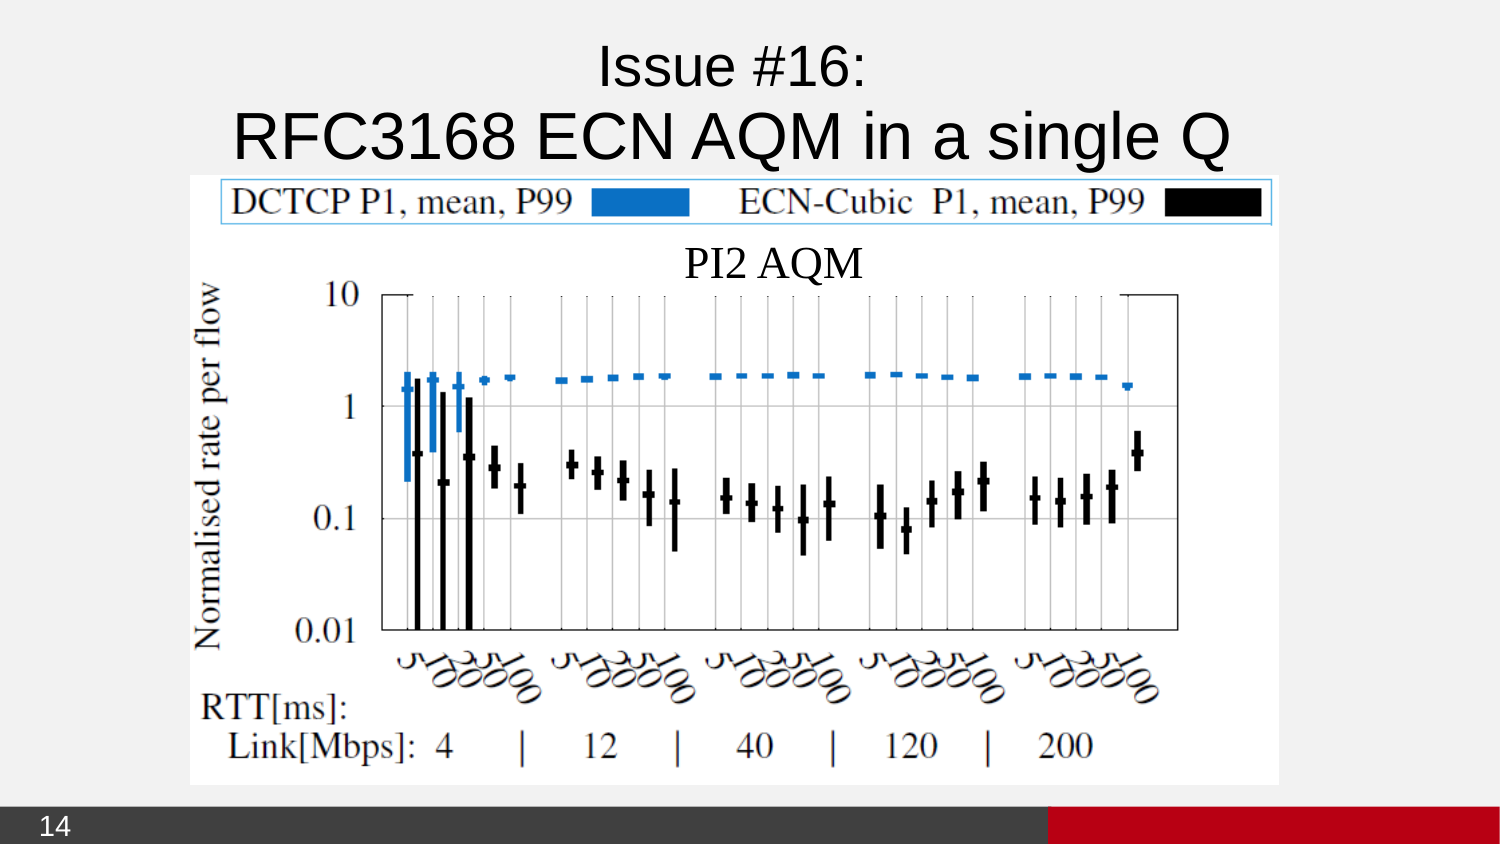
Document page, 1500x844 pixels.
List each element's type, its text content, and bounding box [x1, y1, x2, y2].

title Issue #16: RFC3168 ECN AQM in a single Q [35, 29, 1430, 179]
text_box PI2 AQM [413, 230, 1120, 296]
picture [190, 175, 1279, 785]
